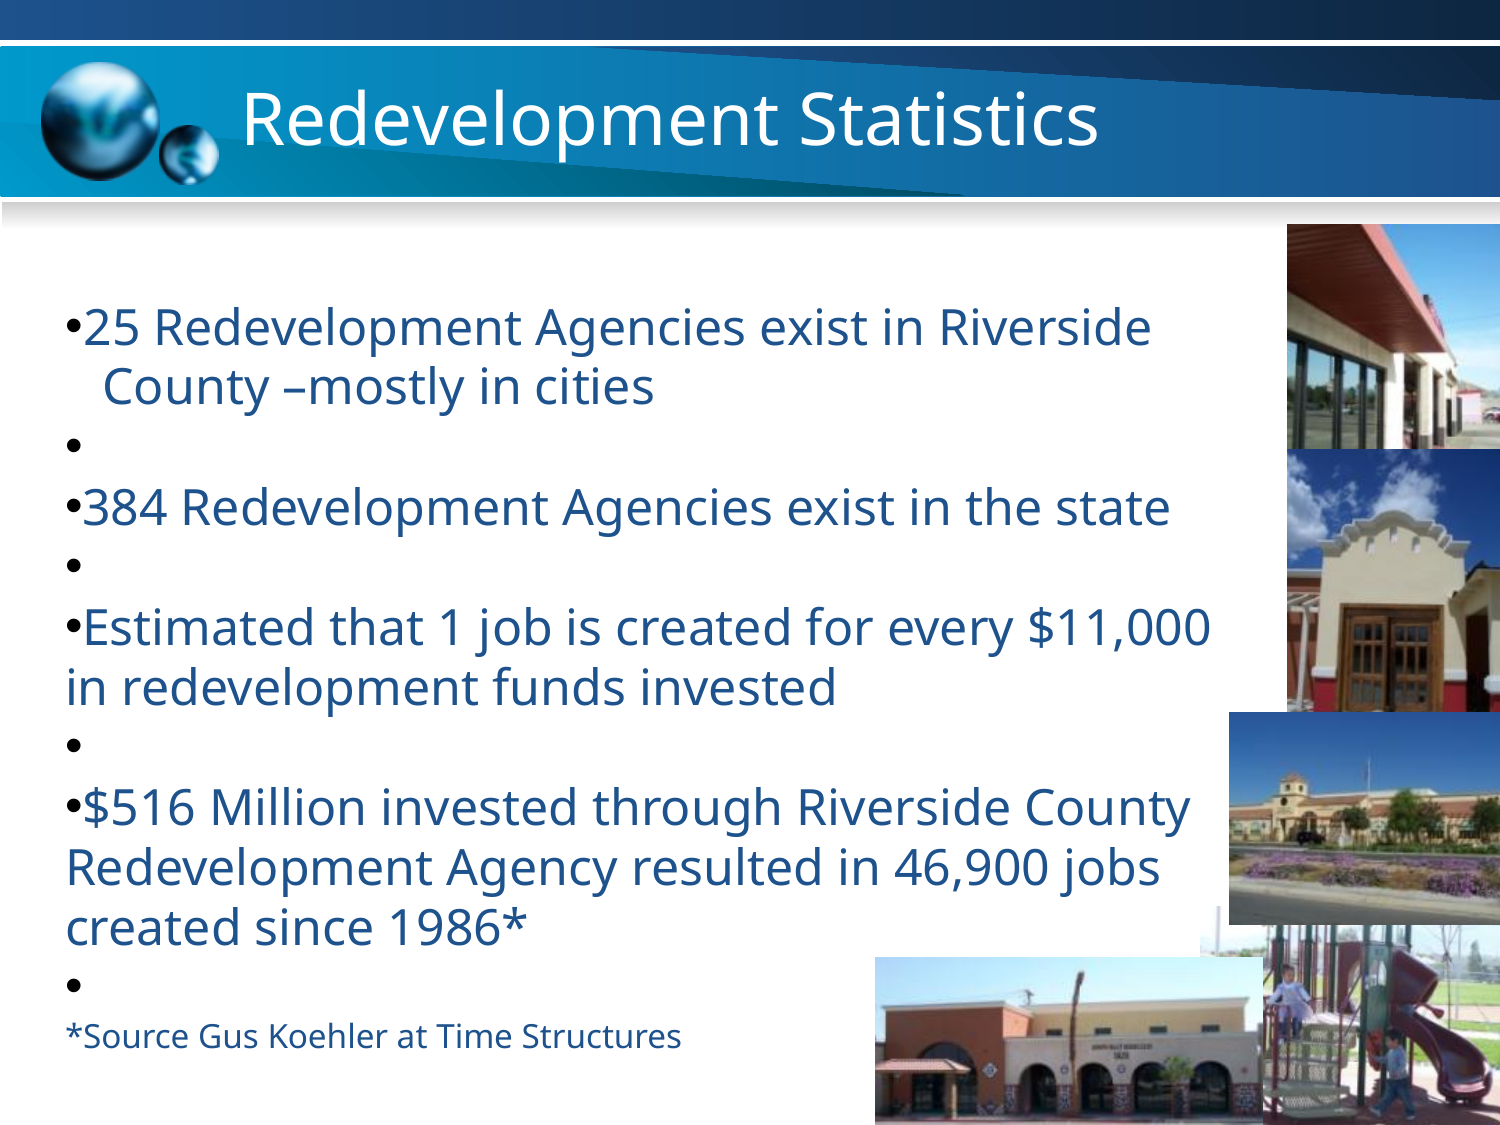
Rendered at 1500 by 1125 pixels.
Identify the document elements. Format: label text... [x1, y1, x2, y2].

text_box 25 Redevelopment Agencies exist in Riverside County –mostly in cities 384 Redevelopment Agencies exist in the state Estimated that 1 job is created for every $11,000 in redevelopment funds invested $516 Million invested through Riverside County Redevelopment Agency resulted in 46,900 jobs created since 1986* *Source Gus Koehler at Time Structures [50, 287, 1275, 1062]
picture [1287, 224, 1500, 449]
picture [875, 450, 1500, 1125]
title Redevelopment Statistics [225, 45, 1500, 188]
